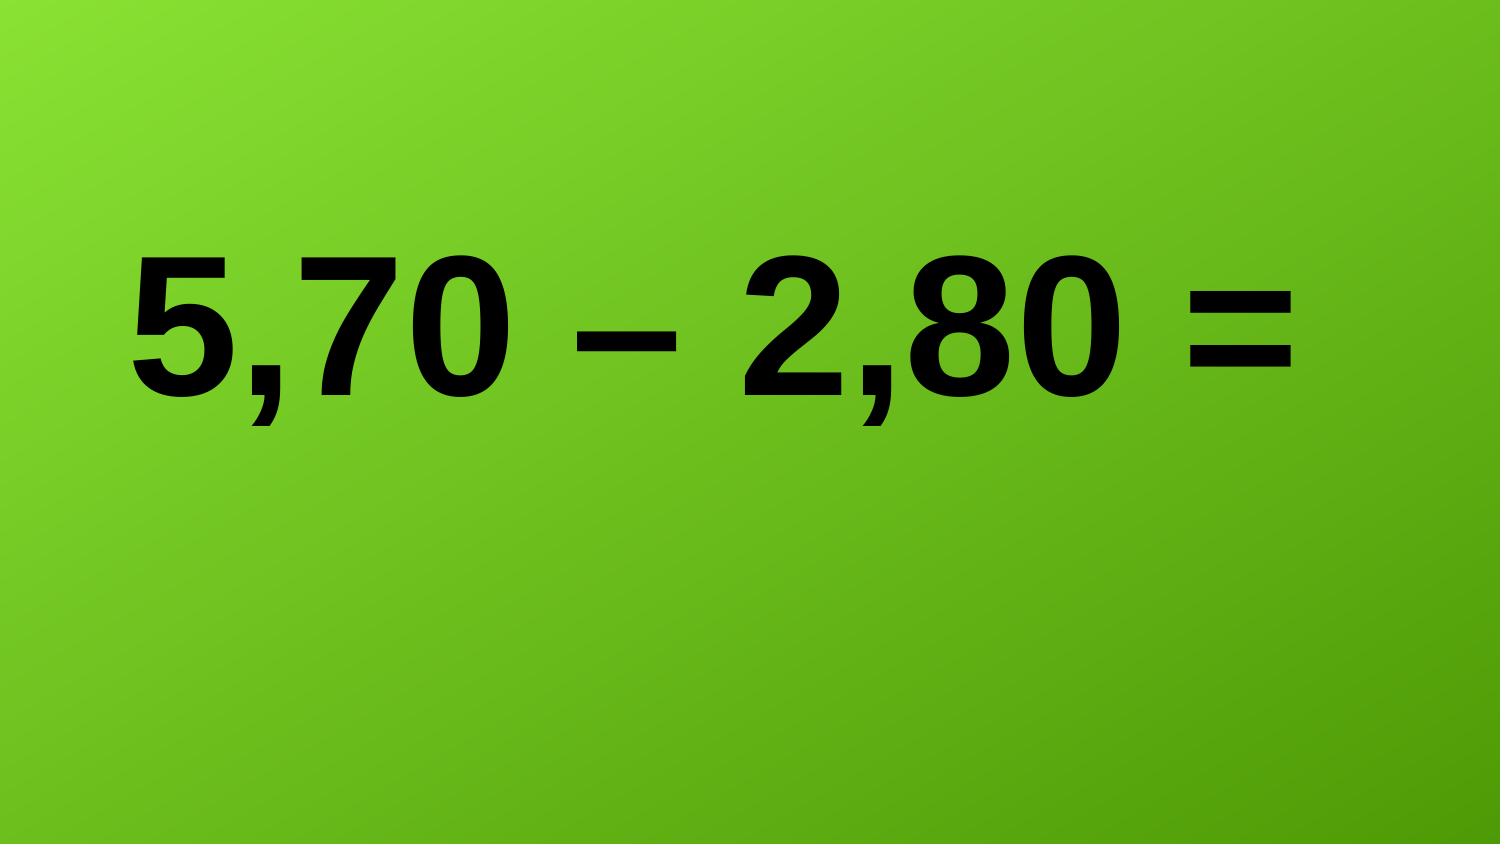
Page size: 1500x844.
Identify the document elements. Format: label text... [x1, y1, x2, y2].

text_box 5,70 – 2,80 = [112, 259, 1388, 450]
text_box 5,70 – 2,80 = [1051, 277, 1091, 375]
text_box 5,70 – 2,80 = [440, 277, 480, 375]
text_box 5,70 – 2,80 = [939, 332, 981, 378]
text_box 5,70 – 2,80 = [942, 275, 977, 313]
